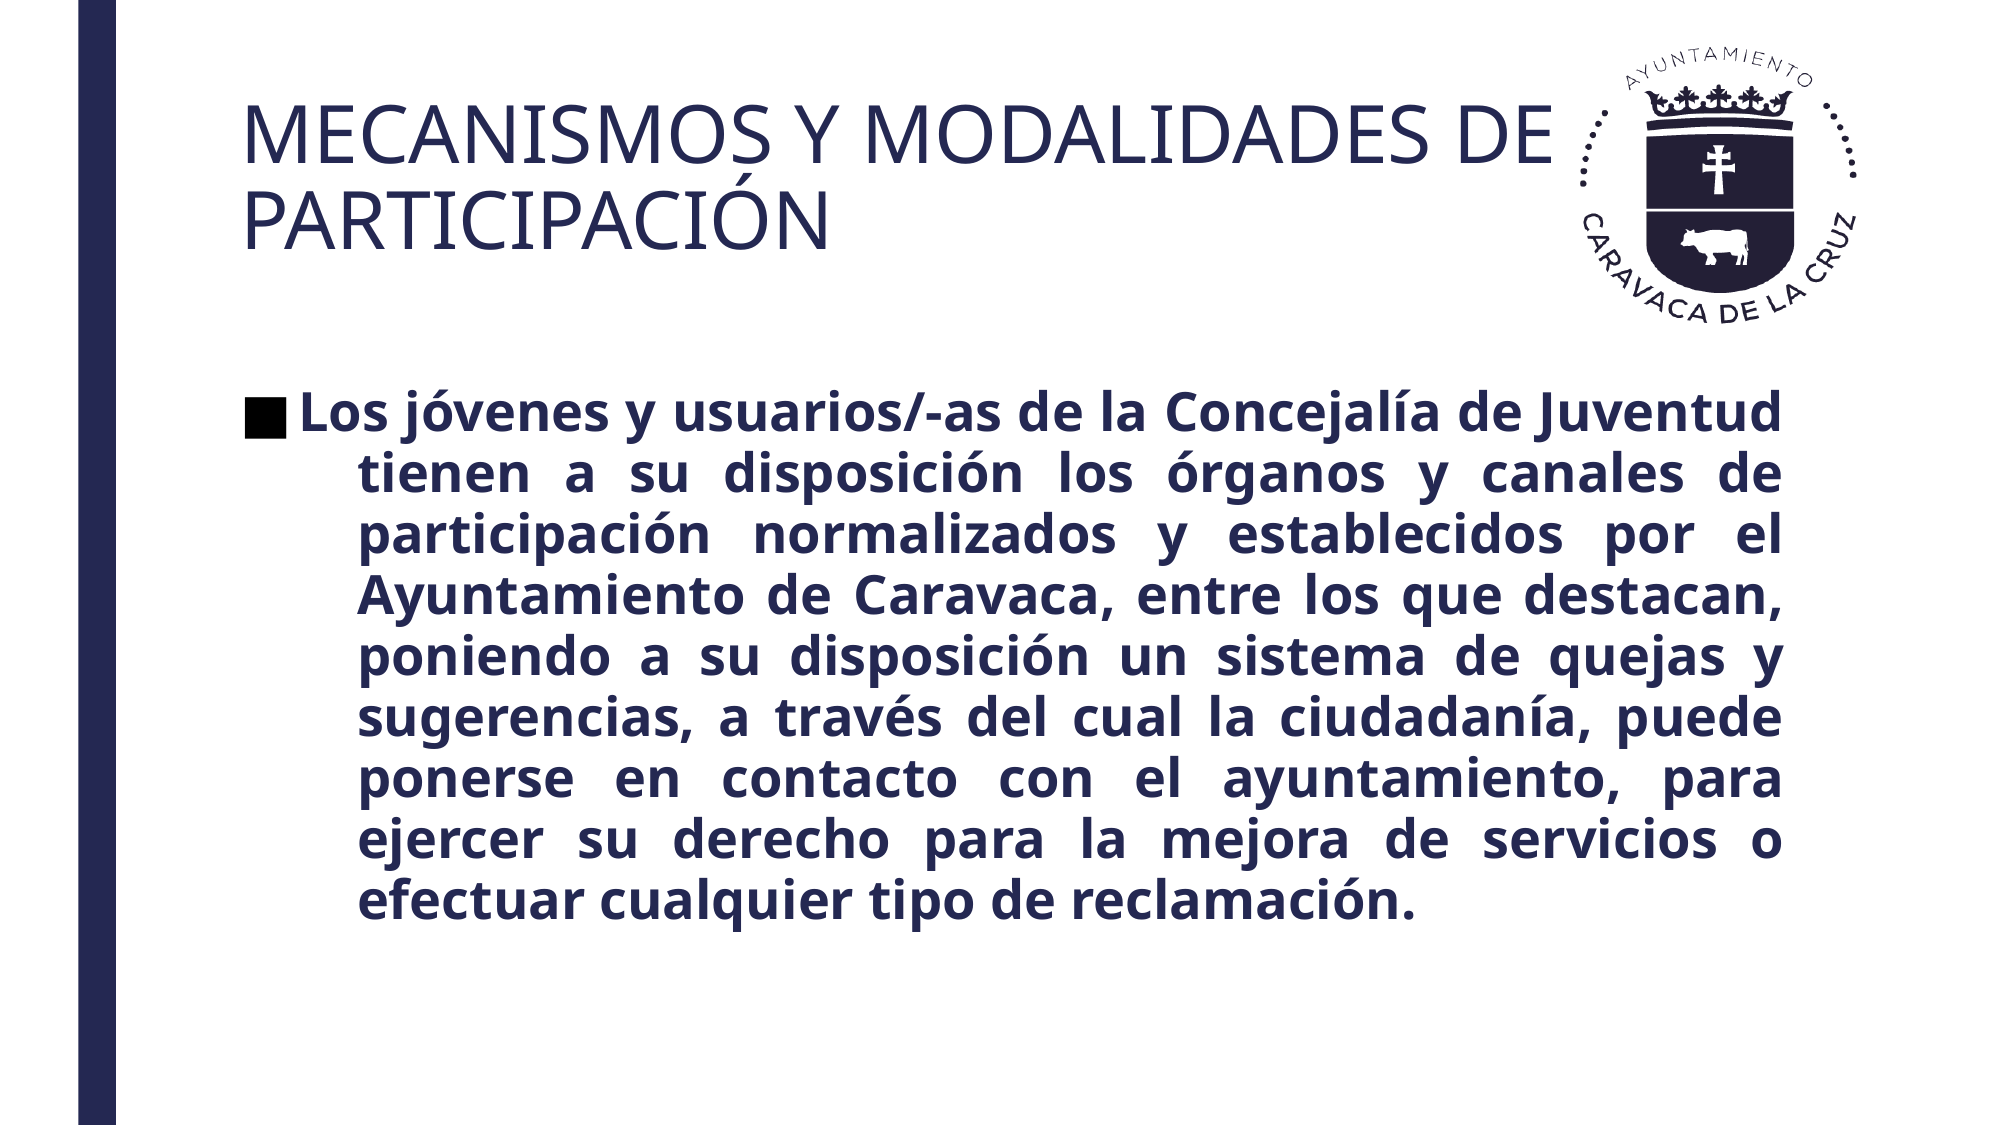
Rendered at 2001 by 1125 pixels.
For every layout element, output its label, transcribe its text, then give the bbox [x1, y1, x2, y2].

list Los jóvenes y usuarios/-as de la Concejalía de Juventud tienen a su disposición los órganos y canales de participación normalizados y establecidos por el Ayuntamiento de Caravaca, entre los que destacan, poniendo a su disposición un sistema de quejas y sugerencias, a través del cual la ciudadanía, puede ponerse en contacto con el ayuntamiento, para ejercer su derecho para la mejora de servicios o efectuar cualquier tipo de reclamación. [225, 375, 1801, 963]
title MECANISMOS Y MODALIDADES DE PARTICIPACIÓN [225, 86, 1573, 331]
picture [1573, 44, 1864, 331]
